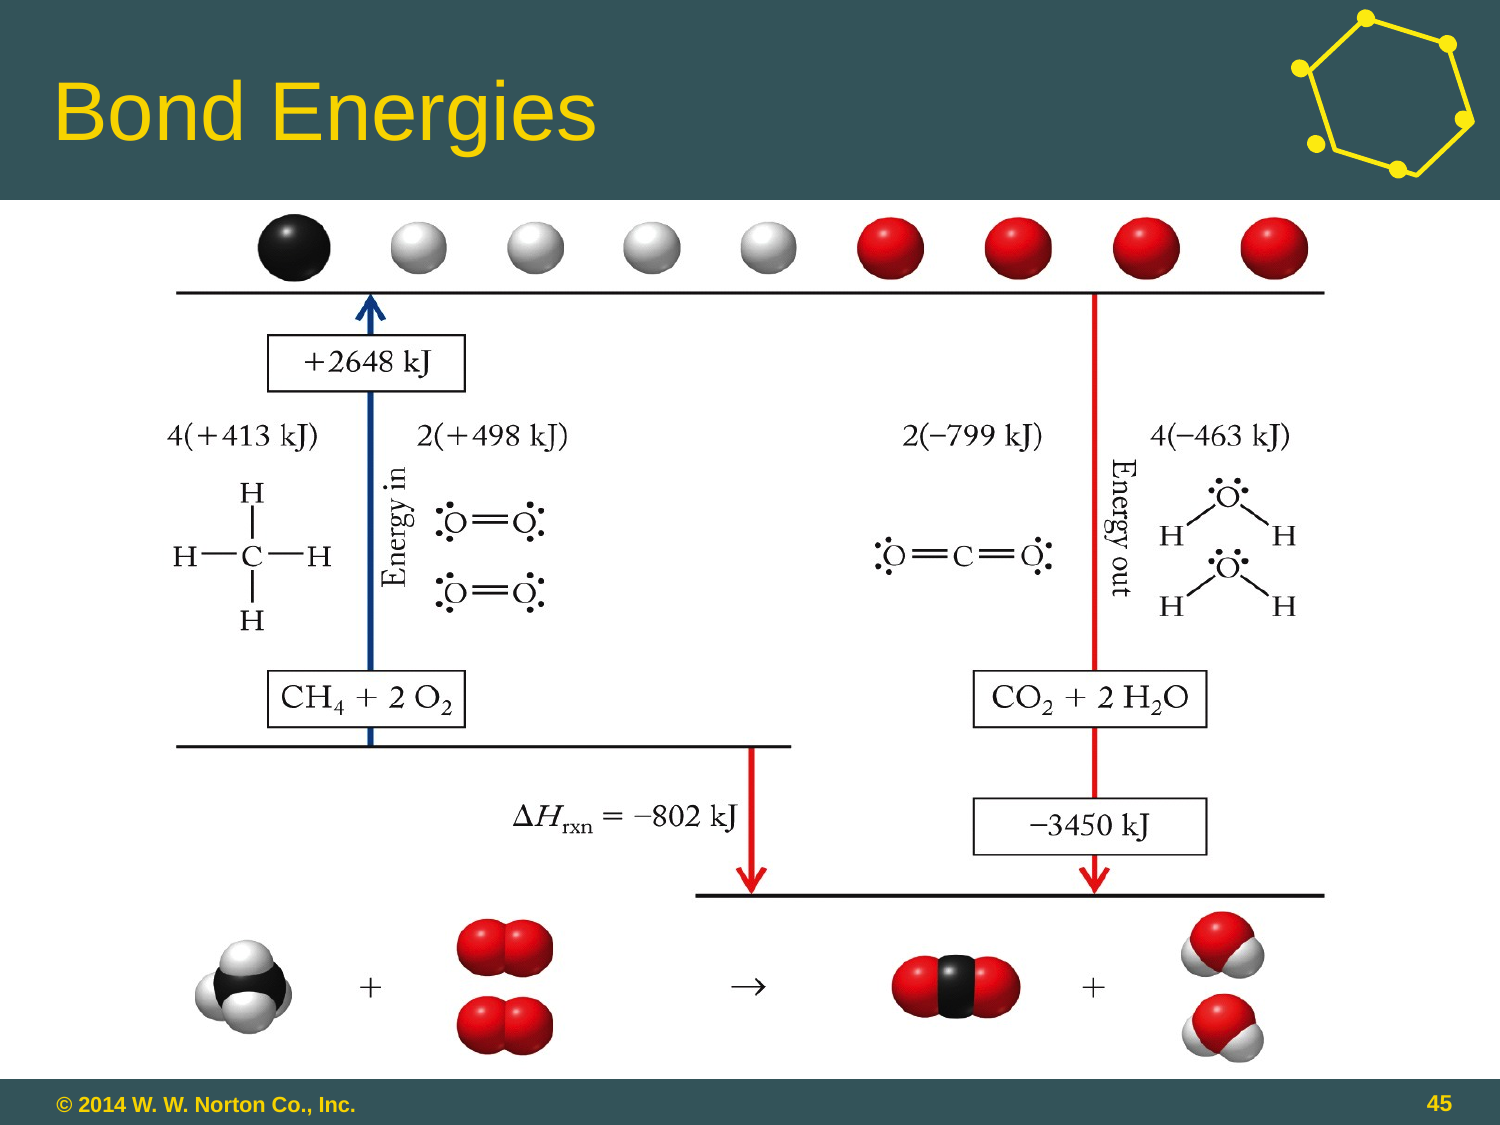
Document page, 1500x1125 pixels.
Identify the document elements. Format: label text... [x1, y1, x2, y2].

slide_number <number> [1408, 1085, 1468, 1120]
picture [162, 212, 1335, 1075]
title Bond Energies [37, 19, 1118, 195]
